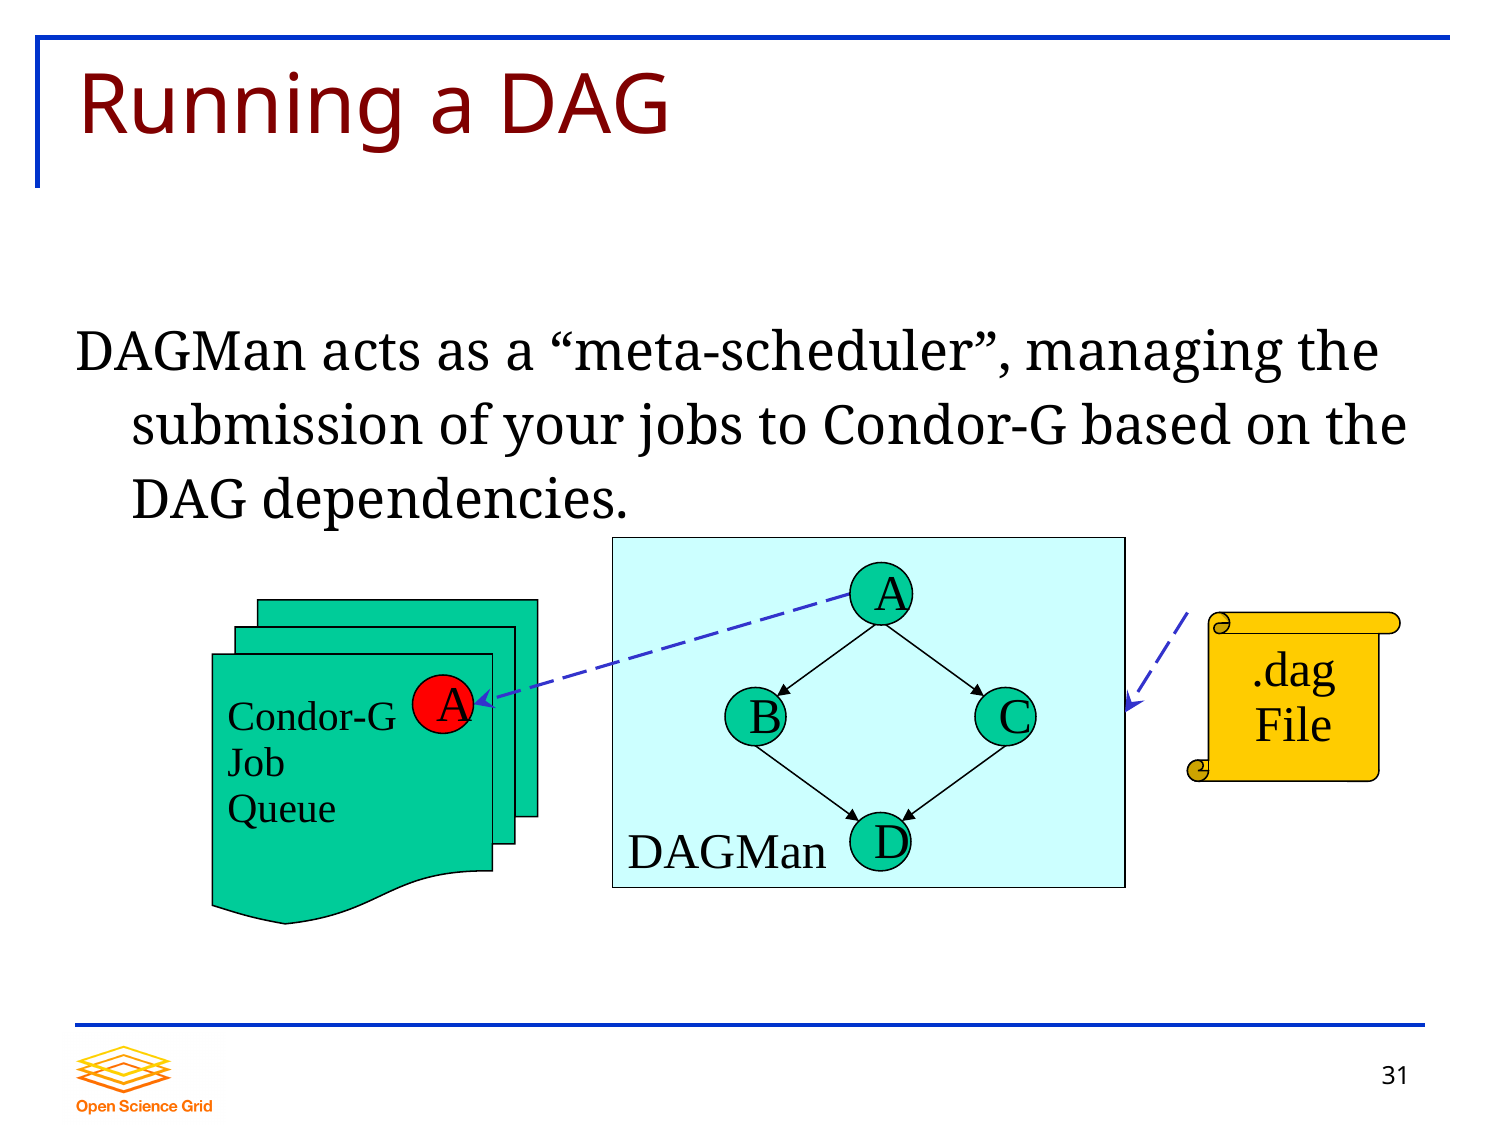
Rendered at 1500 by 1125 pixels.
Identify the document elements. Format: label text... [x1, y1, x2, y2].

text_box D [849, 812, 911, 871]
text_box A [447, 692, 458, 707]
text_box B [725, 687, 787, 746]
text_box .dag File [1200, 612, 1379, 782]
text_box Condor-G Job Queue [212, 599, 538, 924]
text_box A [884, 581, 895, 596]
text_box A [412, 675, 474, 734]
text_box C [975, 687, 1037, 746]
picture [62, 1032, 226, 1125]
text_box A [849, 562, 913, 626]
text_box .dag File [1223, 612, 1401, 634]
list DAGMan acts as a “meta-scheduler”, managing the submission of your jobs to Condor-G based on the DAG dependencies. [75, 312, 1424, 1006]
title Running a DAG [62, 37, 1450, 225]
